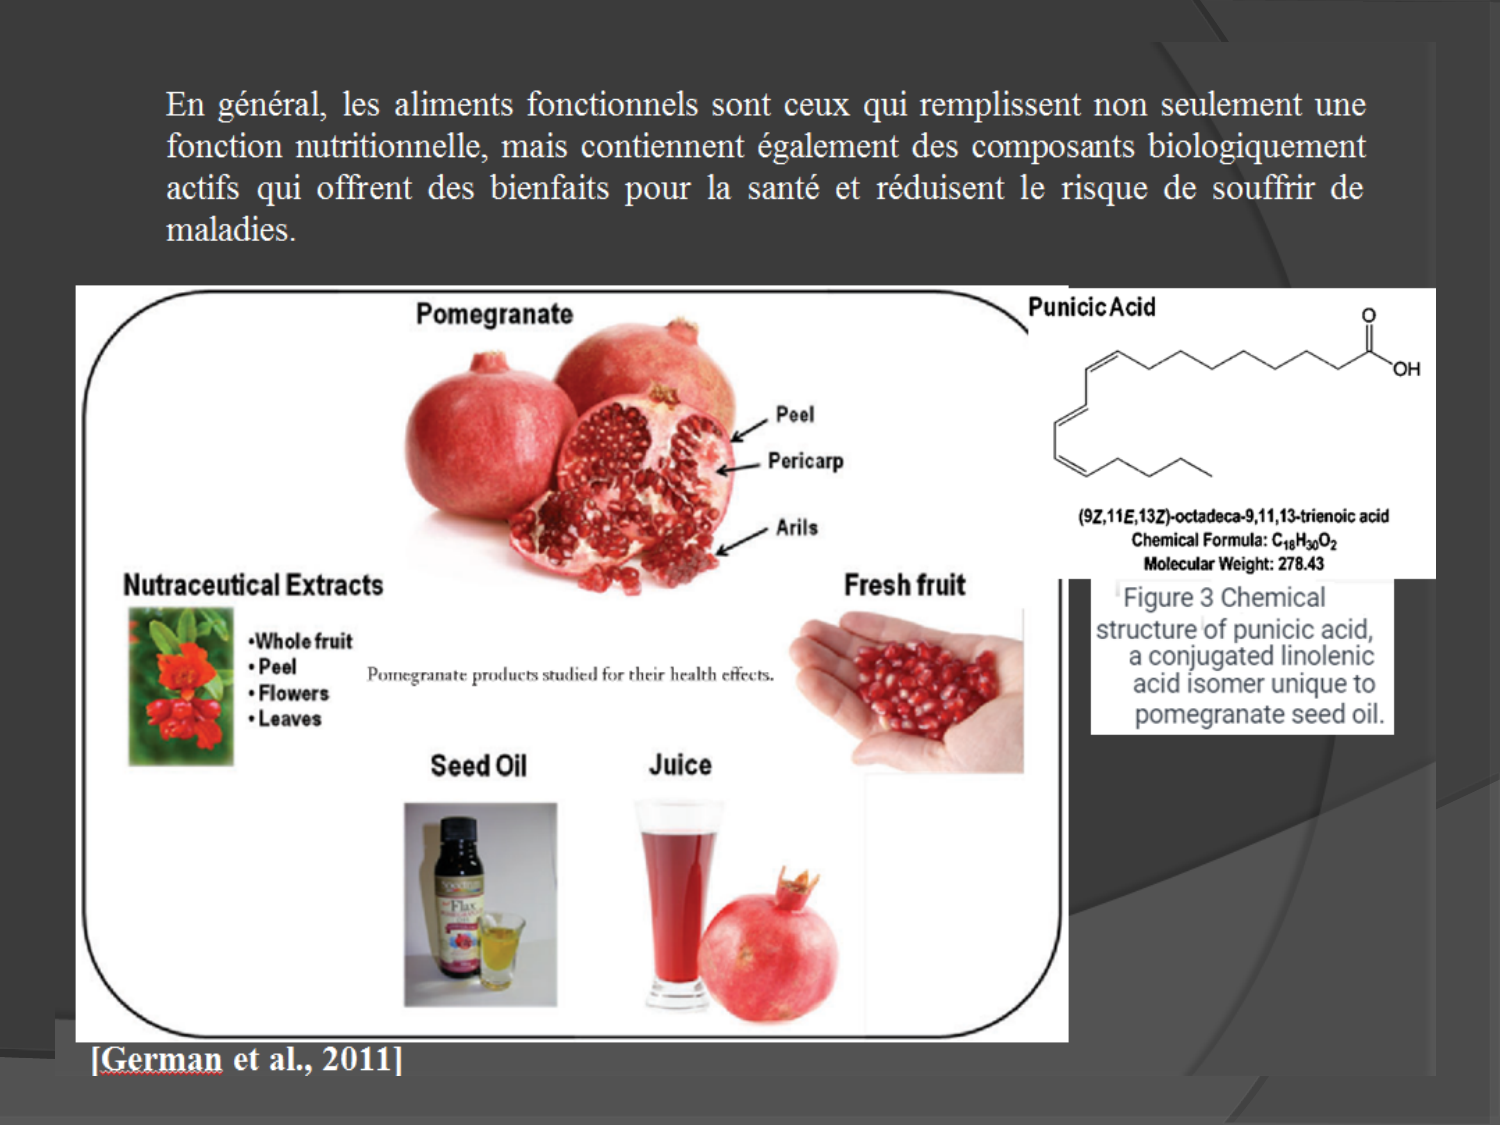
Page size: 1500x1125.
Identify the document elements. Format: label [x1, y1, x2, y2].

picture [55, 42, 1436, 1076]
